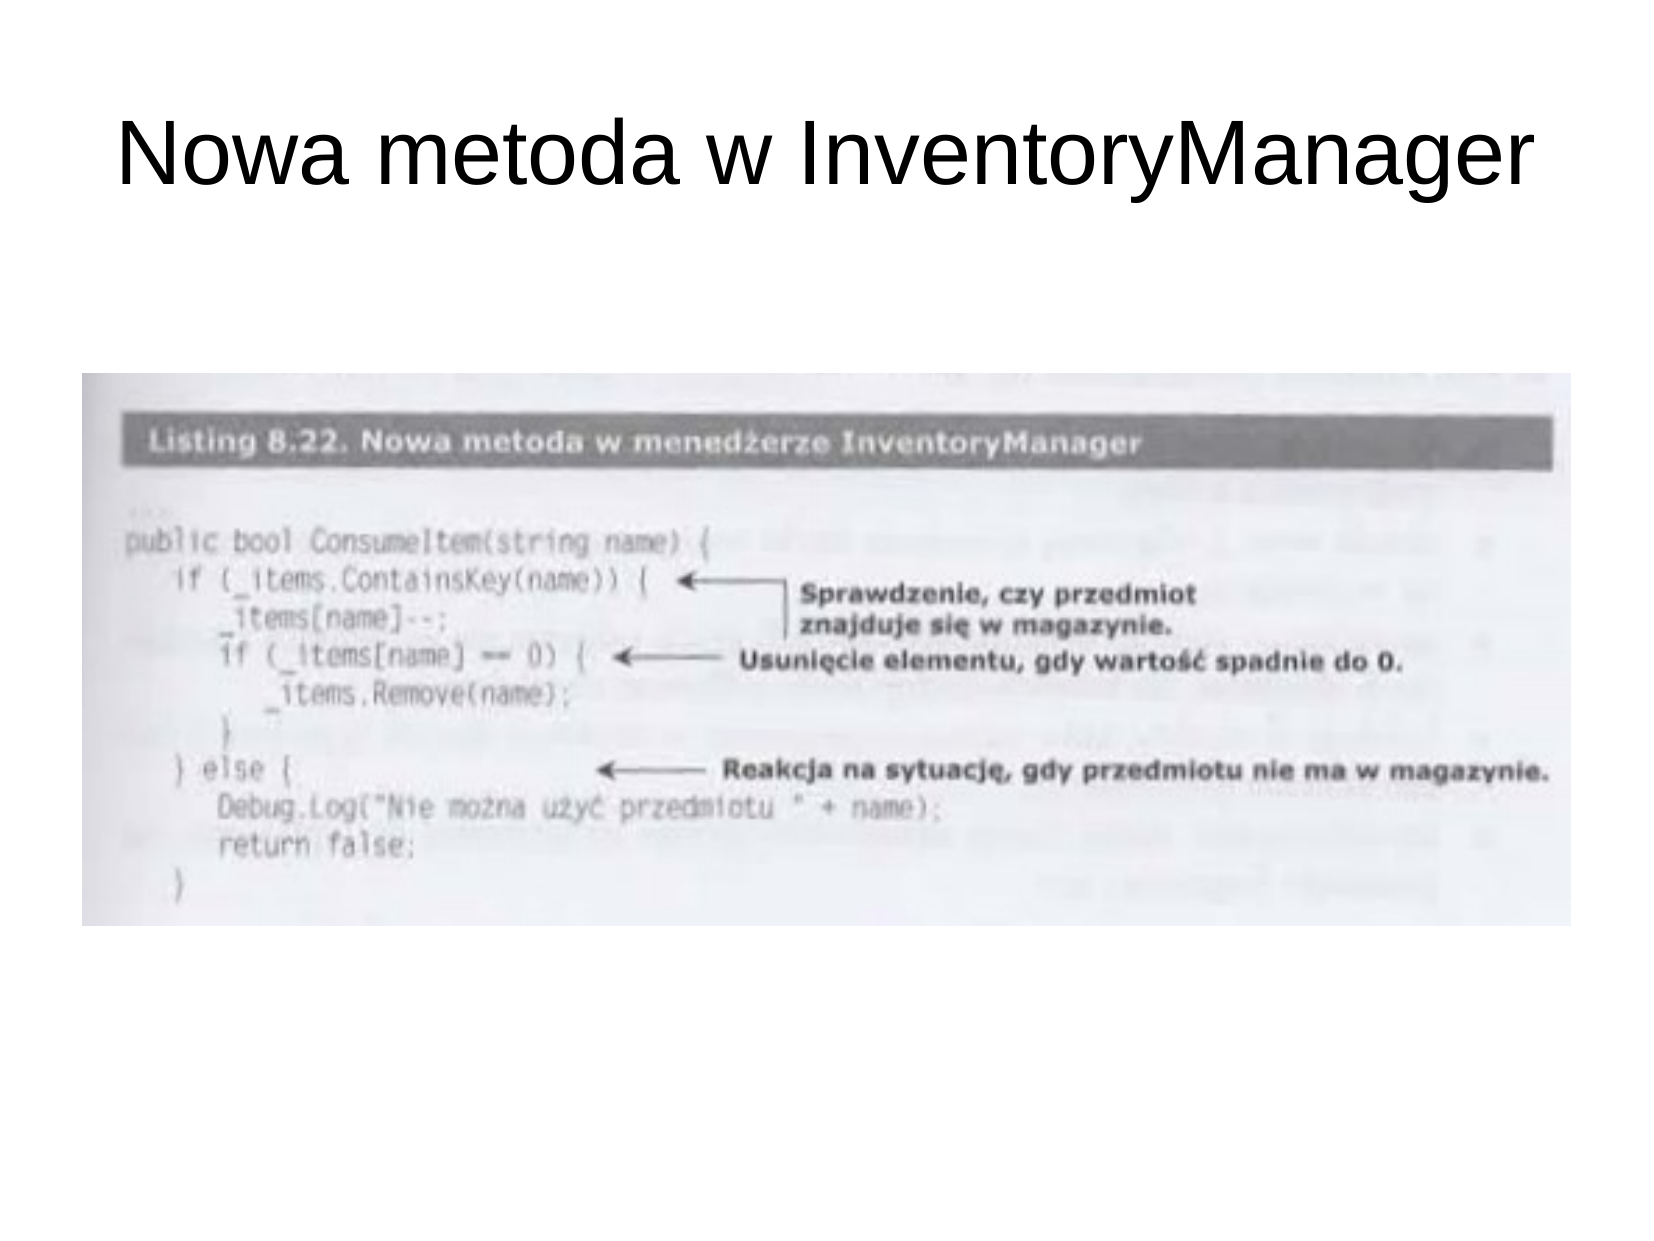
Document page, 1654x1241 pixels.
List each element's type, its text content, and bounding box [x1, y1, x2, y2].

title Nowa metoda w InventoryManager [82, 49, 1571, 257]
picture [82, 373, 1571, 926]
